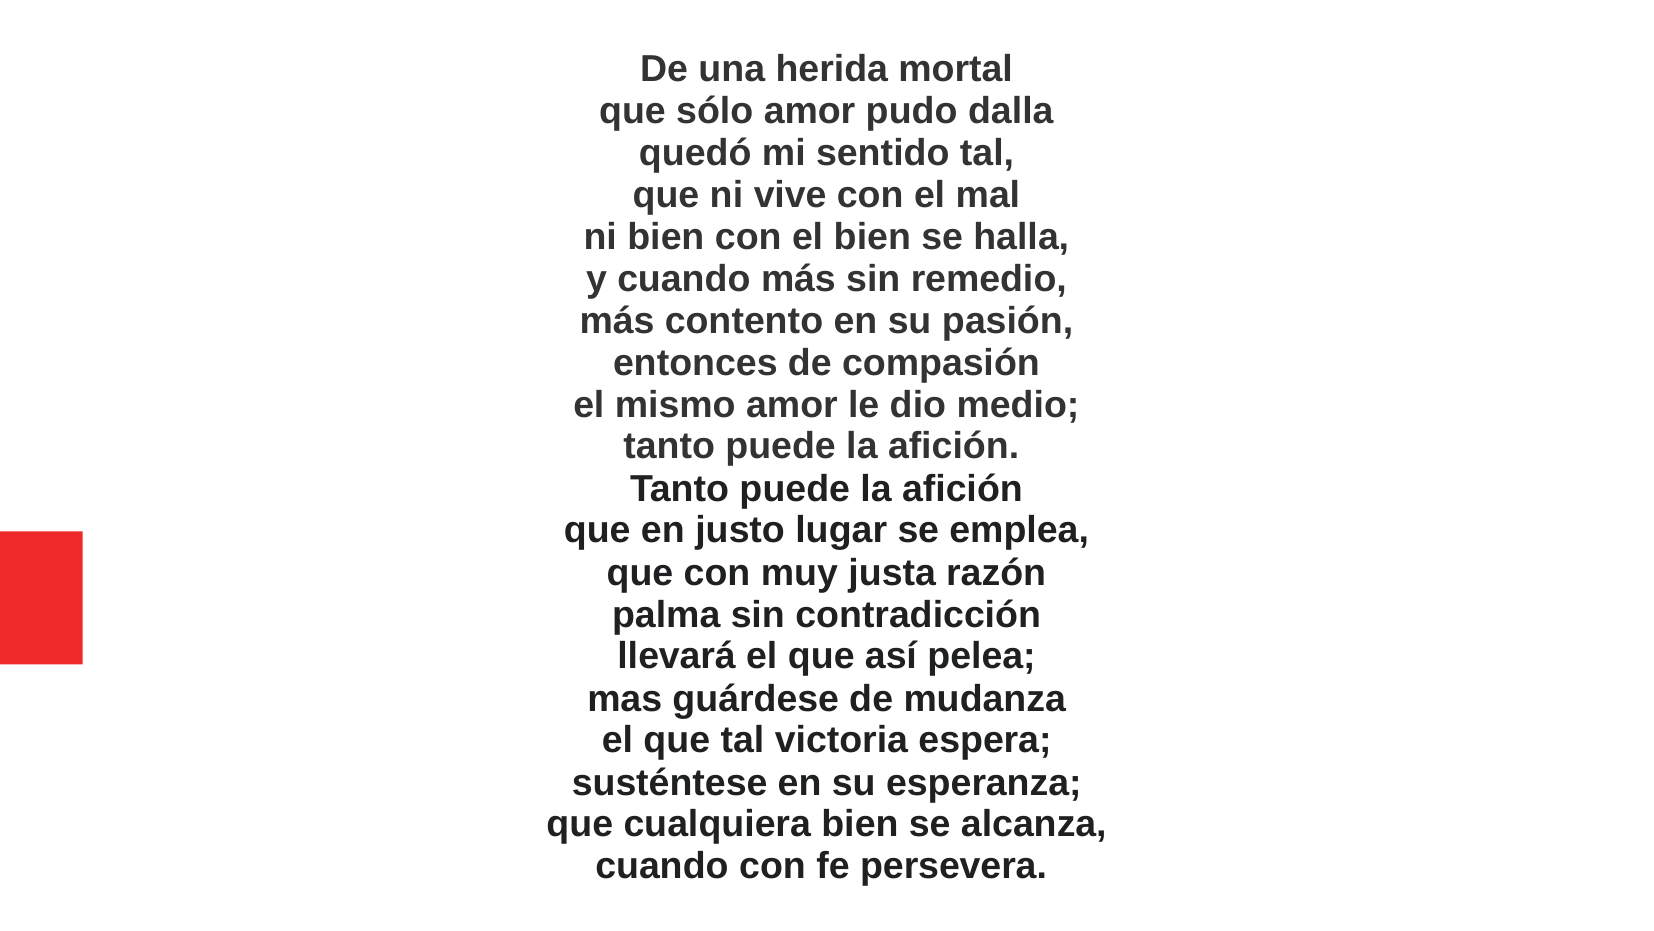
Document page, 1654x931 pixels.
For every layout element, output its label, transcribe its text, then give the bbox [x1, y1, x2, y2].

title De una herida mortal que sólo amor pudo dalla quedó mi sentido tal, que ni vive con el mal ni bien con el bien se halla, y cuando más sin remedio, más contento en su pasión, entonces de compasión el mismo amor le dio medio; tanto puede la afición. Tanto puede la afición que en justo lugar se emplea, que con muy justa razón palma sin contradicción llevará el que así pelea; mas guárdese de mudanza el que tal victoria espera; susténtese en su esperanza; que cualquiera bien se alcanza, cuando con fe persevera. [82, 47, 1571, 887]
